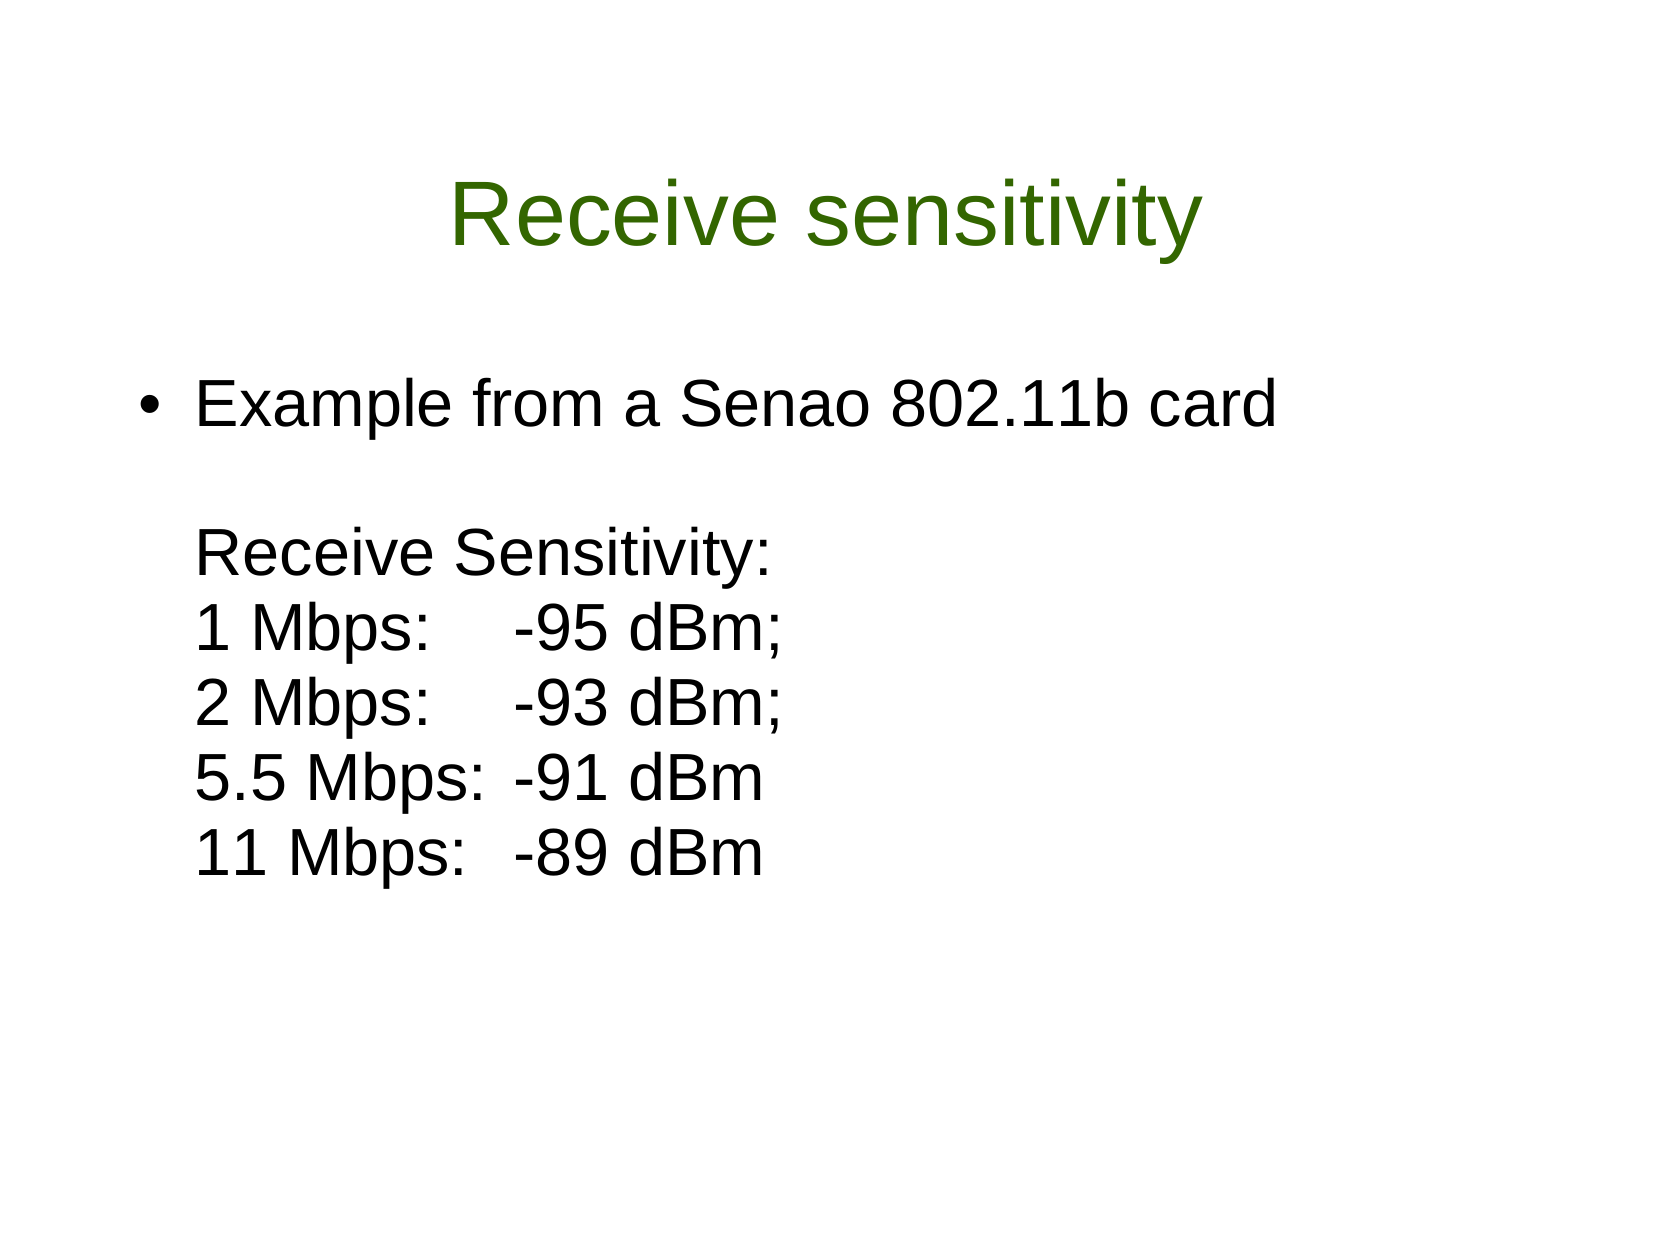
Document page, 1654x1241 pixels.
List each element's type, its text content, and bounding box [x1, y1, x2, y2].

list Example from a Senao 802.11b card Receive Sensitivity: 1 Mbps: -95 dBm; 2 Mbps: -93 dBm; 5.5 Mbps: -91 dBm 11 Mbps: -89 dBm [123, 358, 1530, 1103]
title Receive sensitivity [123, 110, 1530, 317]
